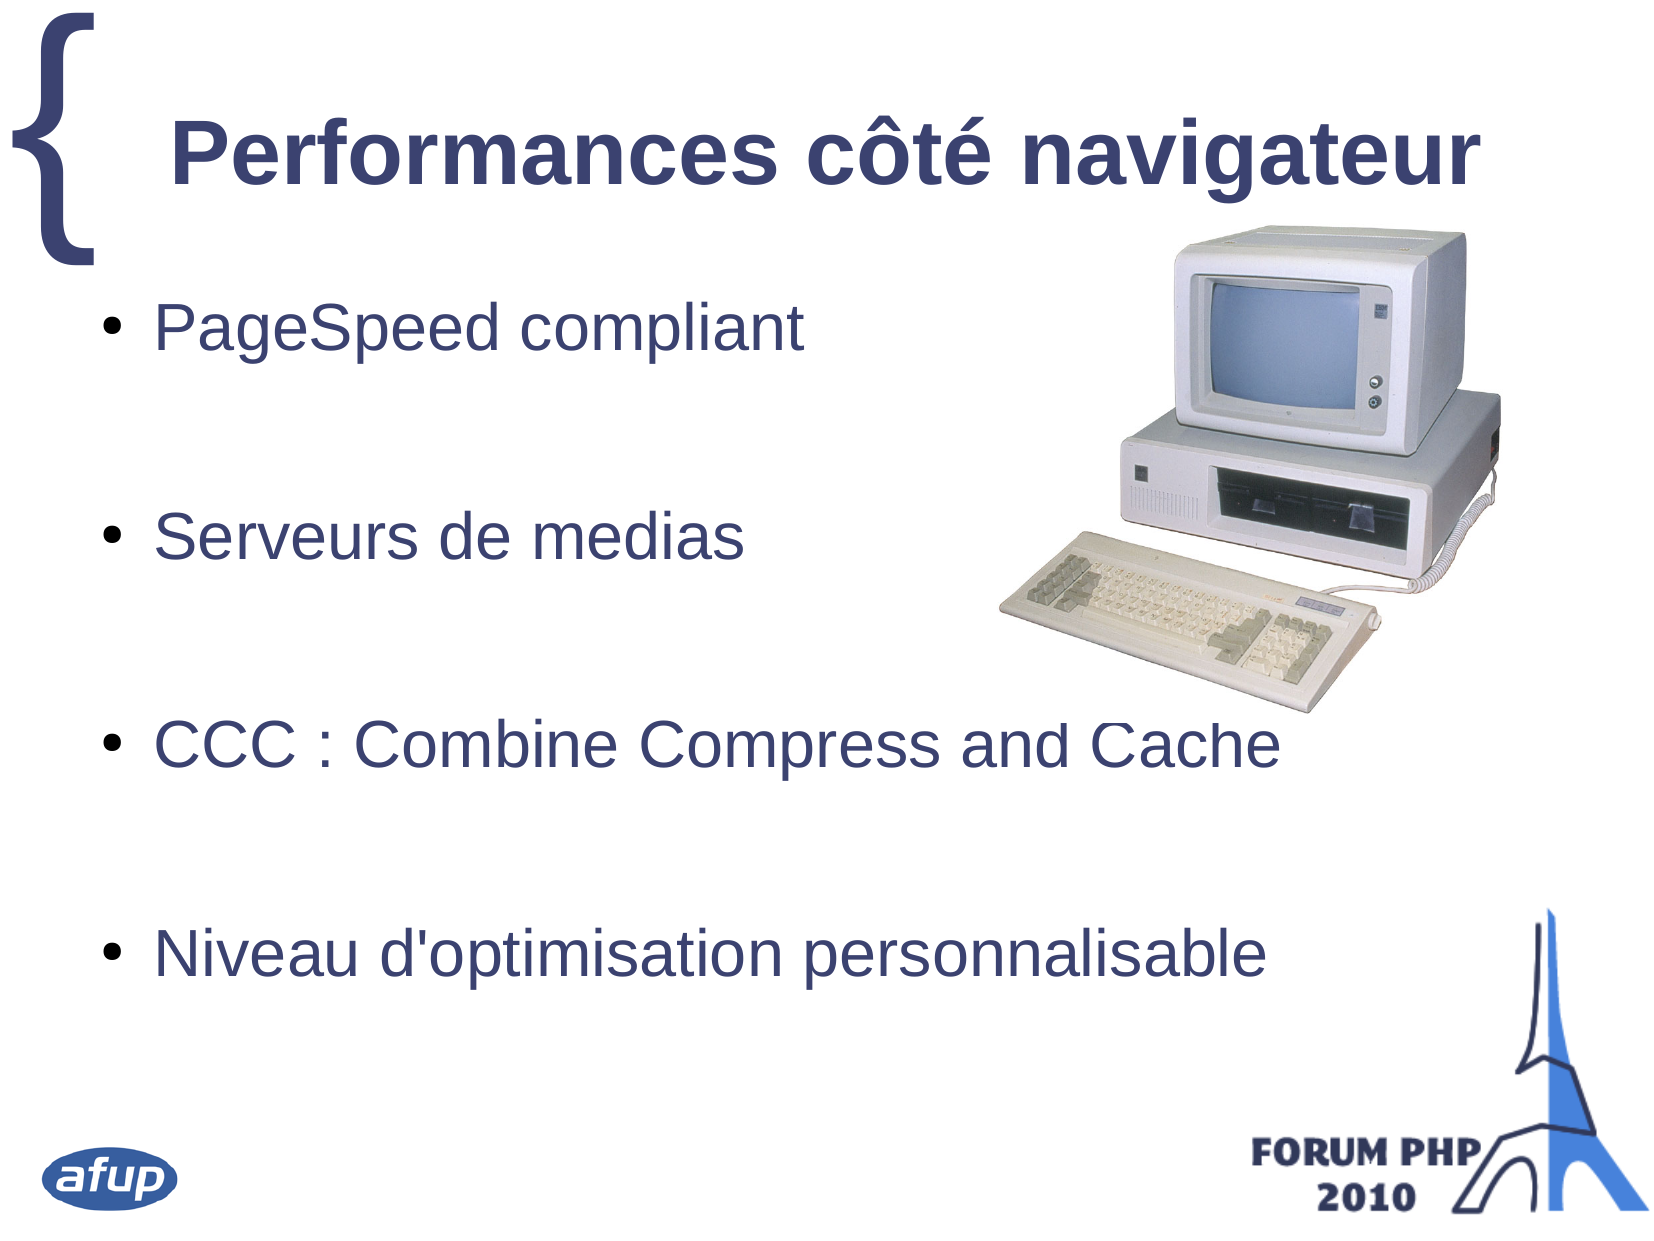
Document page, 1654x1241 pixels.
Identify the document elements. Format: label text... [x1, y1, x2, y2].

picture [1240, 872, 1650, 1241]
picture [41, 1146, 178, 1211]
title Performances côté navigateur [82, 49, 1571, 257]
list PageSpeed compliant Serveurs de medias CCC : Combine Compress and Cache Niveau d'optimisation personnalisable [82, 290, 1571, 1109]
picture [986, 218, 1518, 723]
